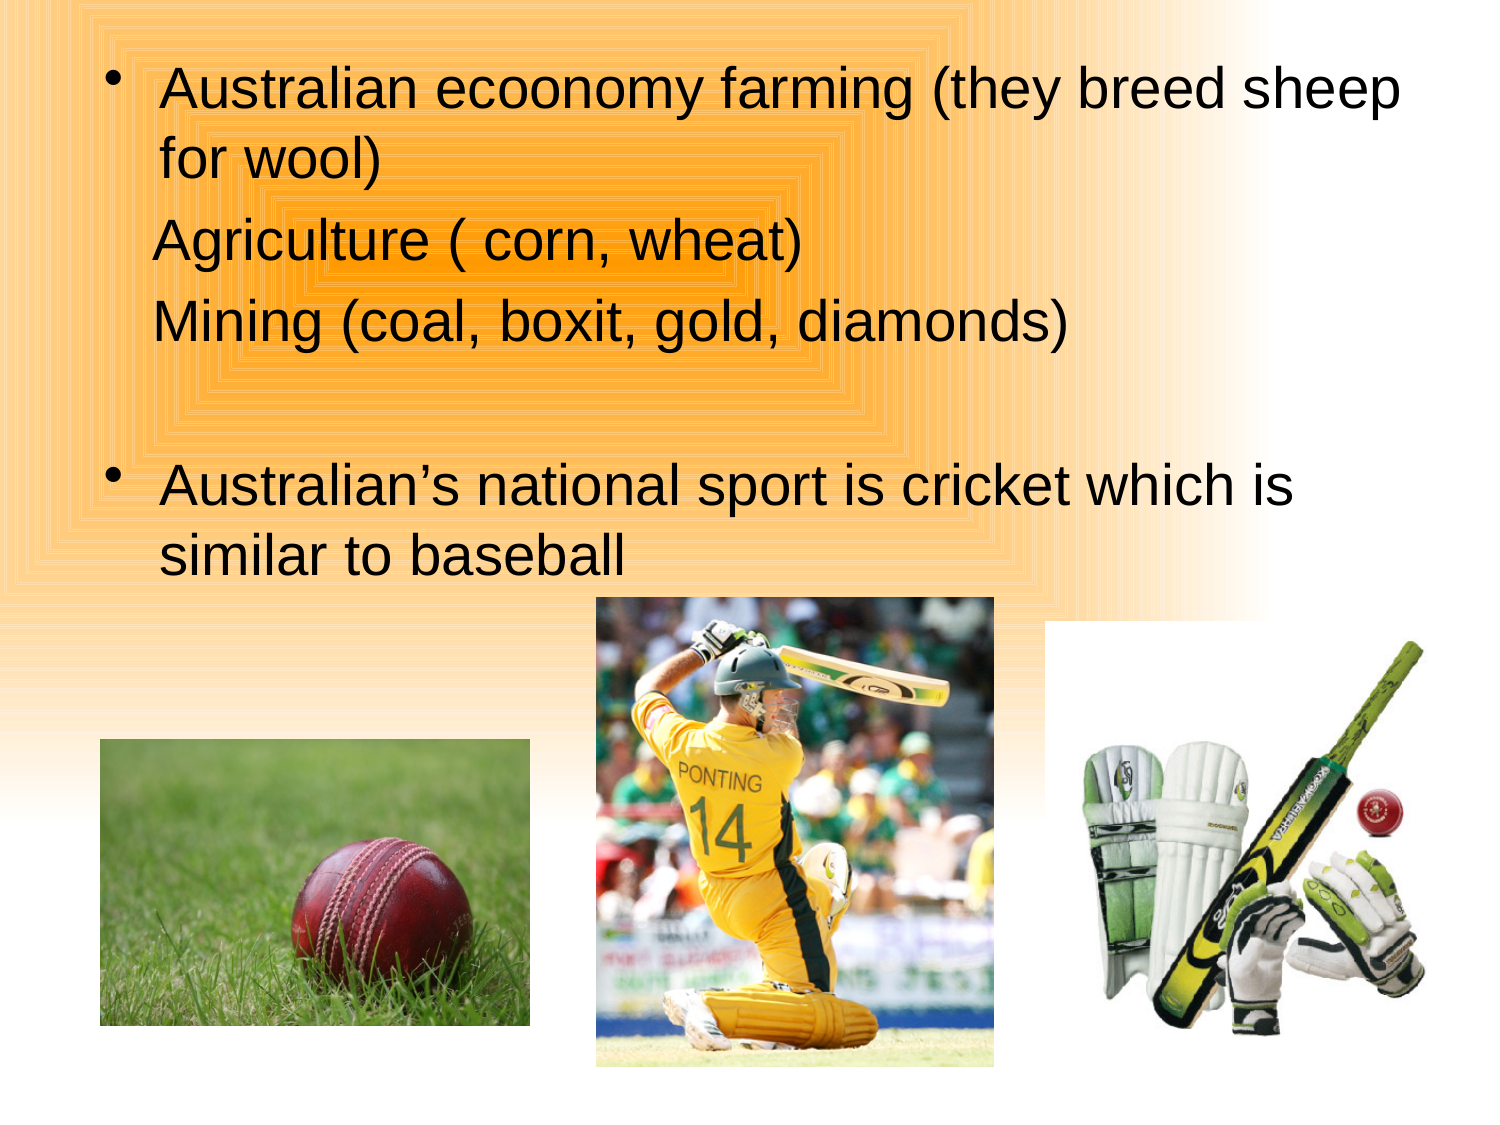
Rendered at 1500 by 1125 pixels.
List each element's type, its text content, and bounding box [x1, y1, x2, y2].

list Australian ecoonomy farming (they breed sheep for wool) Agriculture ( corn, wheat) Mining (coal, boxit, gold, diamonds) Australian’s national sport is cricket which is similar to baseball [88, 42, 1439, 786]
picture [100, 739, 530, 1026]
picture [1045, 621, 1470, 1046]
picture [596, 597, 994, 1067]
